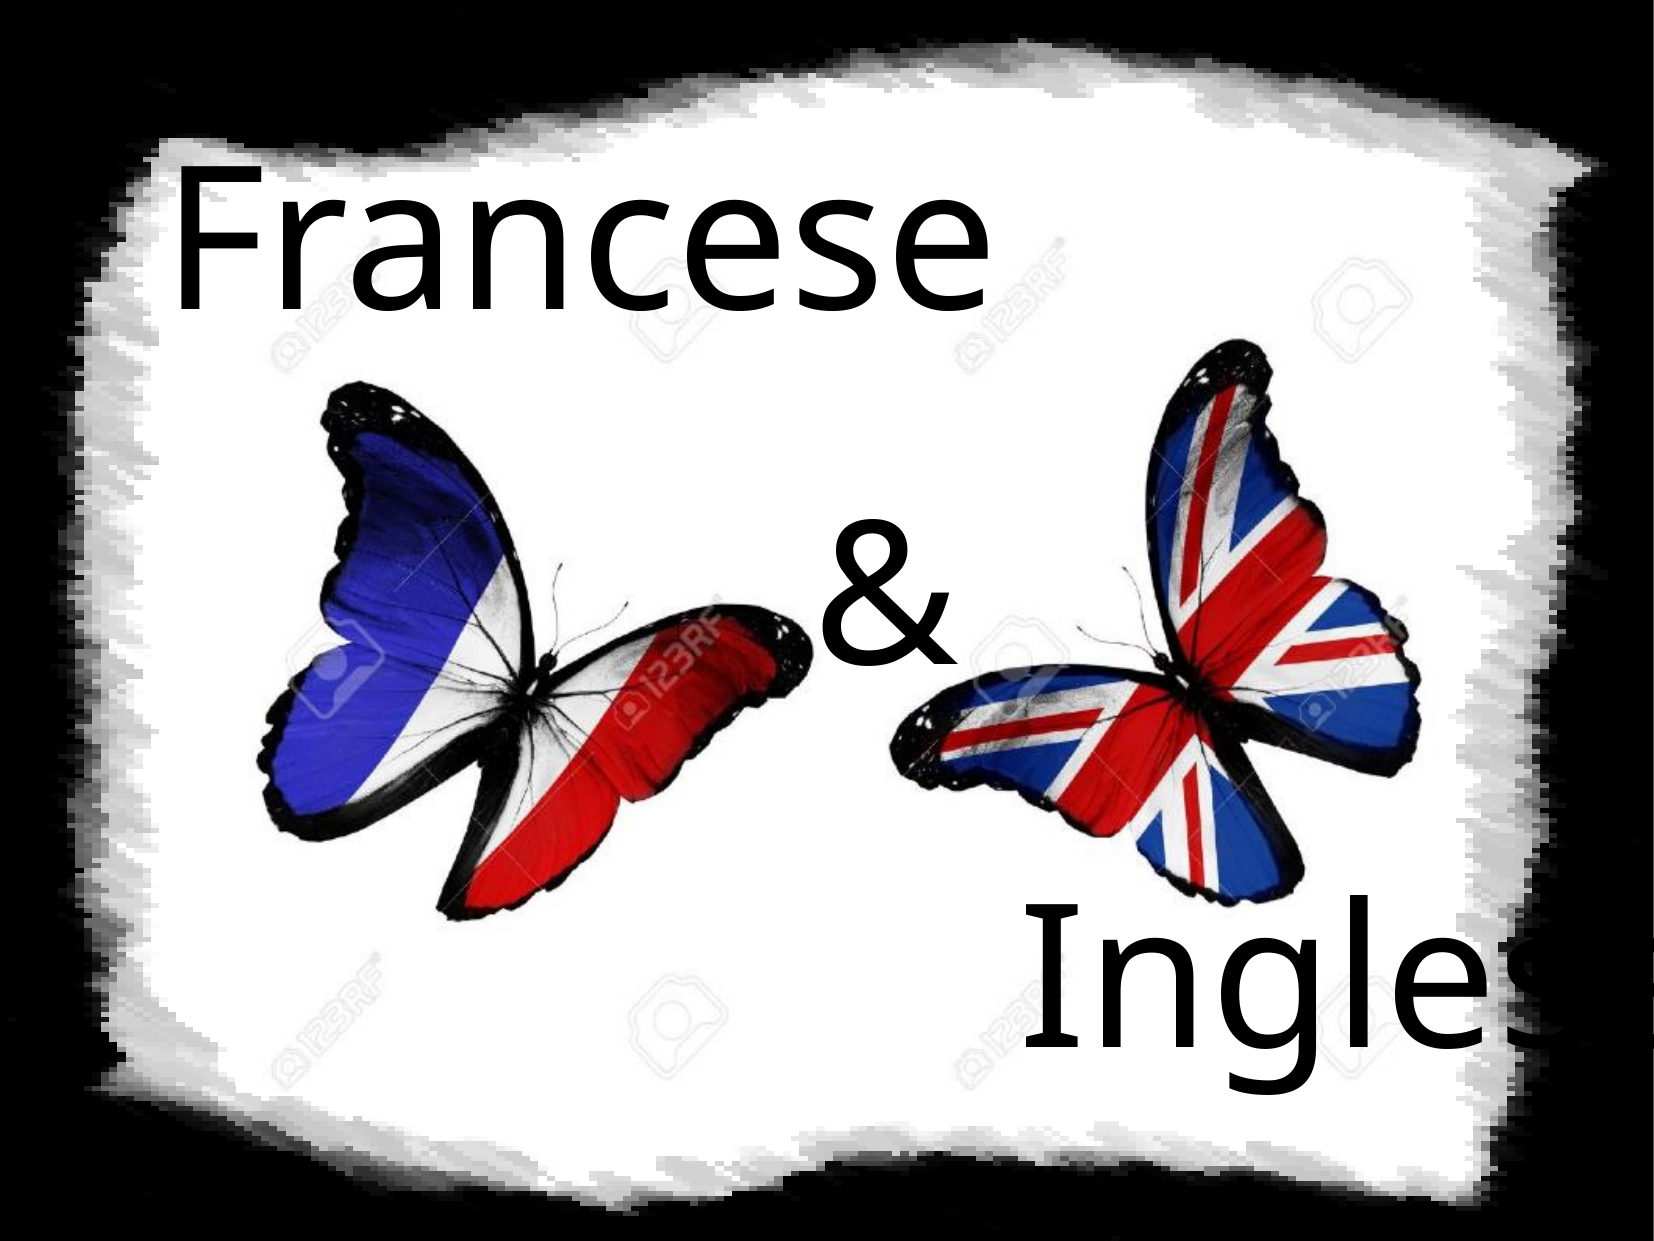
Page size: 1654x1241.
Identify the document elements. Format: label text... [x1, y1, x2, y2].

text_box Inglese [1003, 826, 1654, 1210]
text_box & [797, 442, 945, 827]
picture [0, 0, 1654, 1241]
text_box Francese [147, 88, 916, 472]
